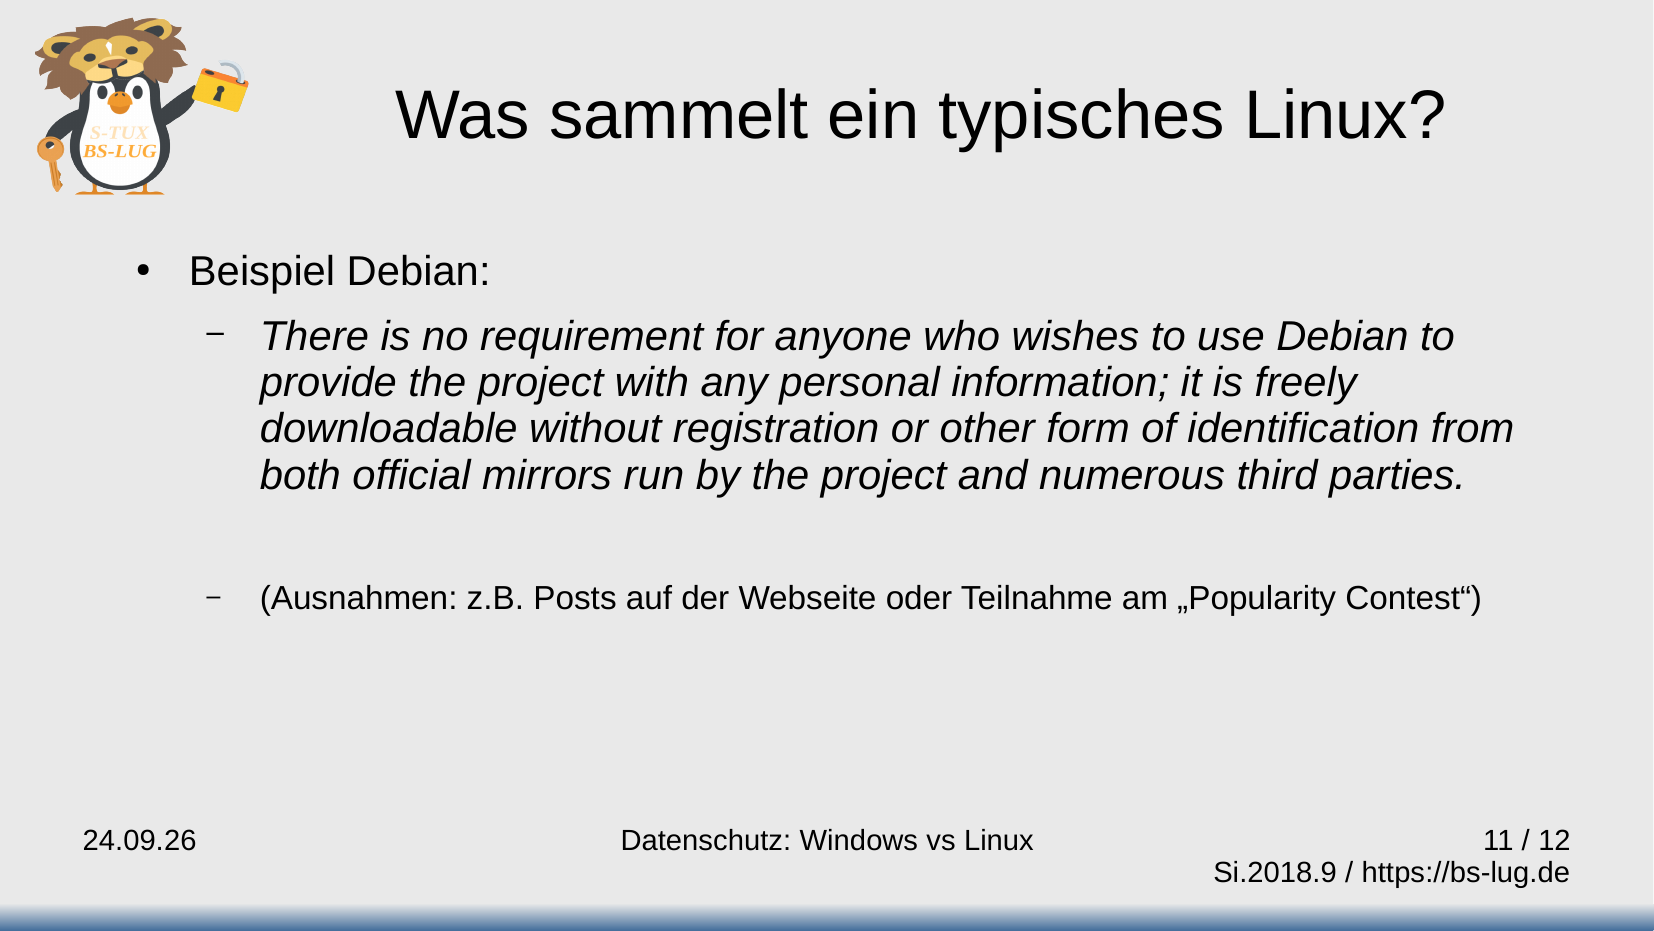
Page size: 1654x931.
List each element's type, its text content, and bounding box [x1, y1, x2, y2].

picture [35, 17, 249, 211]
list Beispiel Debian: There is no requirement for anyone who wishes to use Debian to provide the project with any personal information; it is freely downloadable without registration or other form of identification from both official mirrors run by the project and numerous third parties. (Ausnahmen: z.B. Posts auf der Webseite oder Teilnahme am „Popularity Contest“) [118, 248, 1571, 758]
title Was sammelt ein typisches Linux? [271, 37, 1571, 193]
